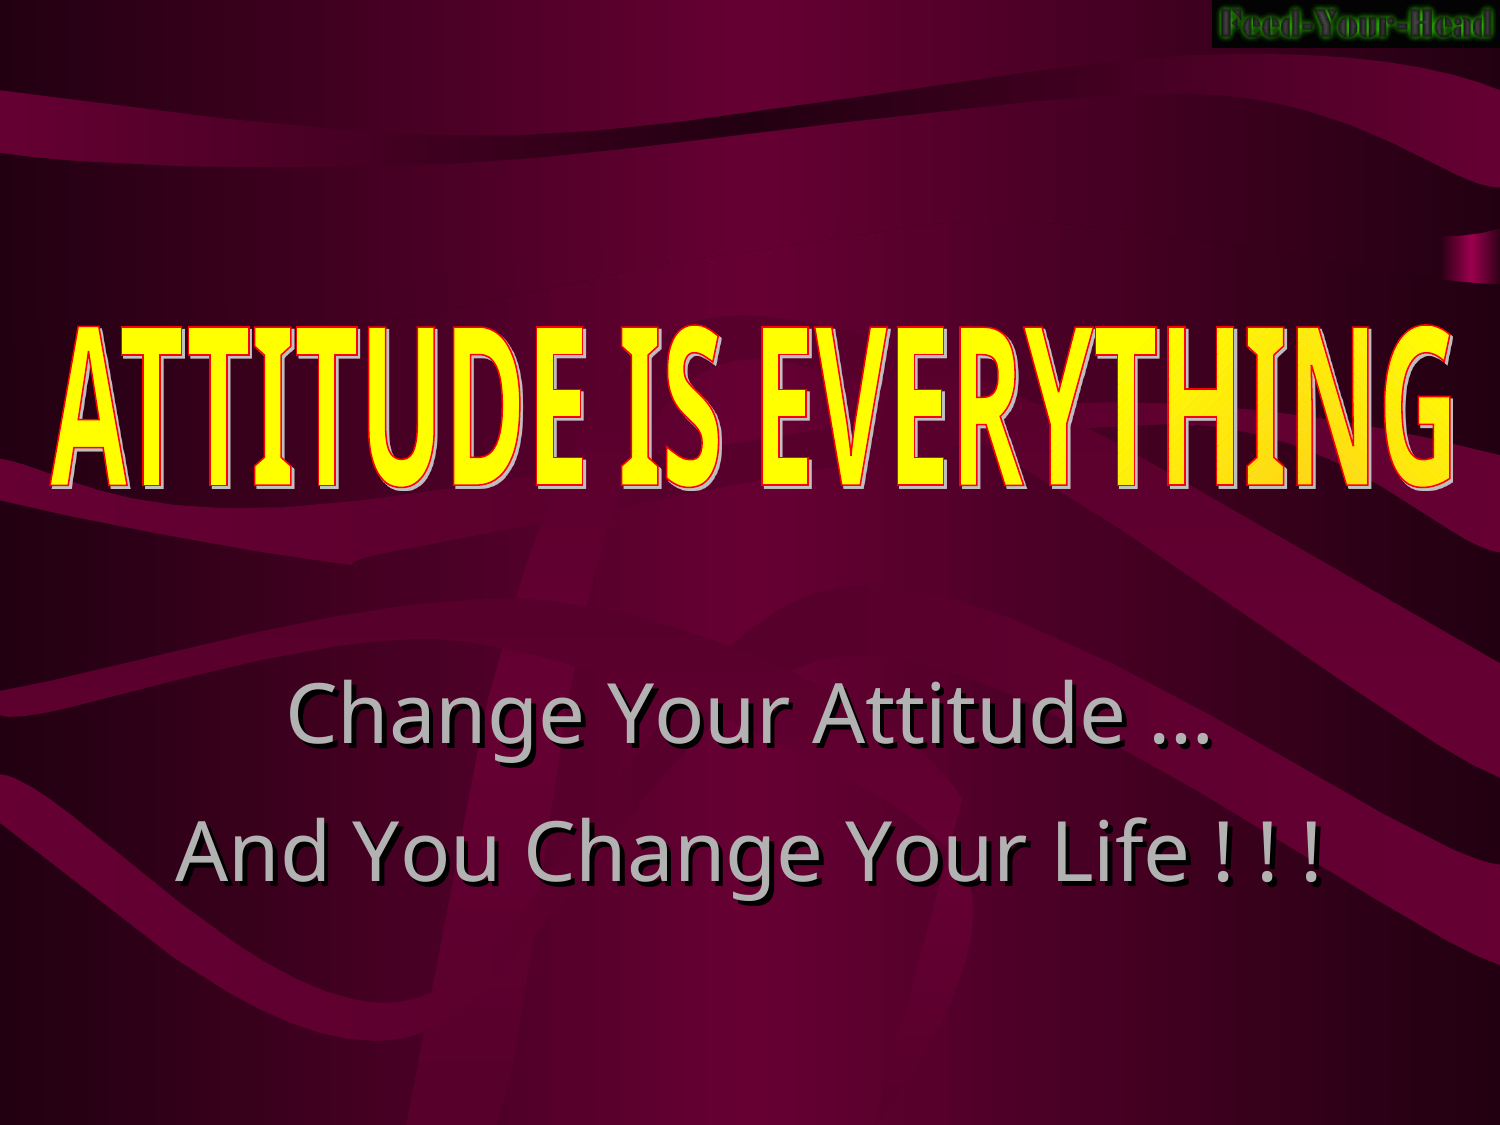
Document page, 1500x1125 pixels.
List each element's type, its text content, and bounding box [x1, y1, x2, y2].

text_box ATTITUDE IS EVERYTHING [666, 324, 719, 488]
text_box ATTITUDE IS EVERYTHING [121, 327, 182, 486]
text_box ATTITUDE IS EVERYTHING [453, 327, 520, 486]
text_box ATTITUDE IS EVERYTHING [1247, 327, 1284, 486]
text_box ATTITUDE IS EVERYTHING [296, 327, 357, 486]
picture [1212, 0, 1500, 48]
text_box ATTITUDE IS EVERYTHING [897, 327, 944, 486]
text_box ATTITUDE IS EVERYTHING [762, 327, 809, 486]
text_box ATTITUDE IS EVERYTHING [50, 326, 128, 486]
text_box ATTITUDE IS EVERYTHING [536, 327, 583, 486]
text_box ATTITUDE IS EVERYTHING [188, 327, 249, 486]
text_box ATTITUDE IS EVERYTHING [368, 327, 435, 488]
text_box And You Change Your Life ! ! ! [24, 784, 1476, 914]
text_box ATTITUDE IS EVERYTHING [1297, 327, 1368, 486]
text_box ATTITUDE IS EVERYTHING [621, 327, 658, 486]
text_box ATTITUDE IS EVERYTHING [1023, 327, 1094, 486]
text_box ATTITUDE IS EVERYTHING [1168, 327, 1234, 486]
text_box ATTITUDE IS EVERYTHING [1384, 324, 1450, 488]
text_box Change Your Attitude … [24, 647, 1476, 777]
text_box ATTITUDE IS EVERYTHING [1095, 327, 1156, 486]
text_box ATTITUDE IS EVERYTHING [814, 327, 888, 486]
text_box ATTITUDE IS EVERYTHING [960, 327, 1024, 486]
text_box ATTITUDE IS EVERYTHING [254, 327, 291, 486]
